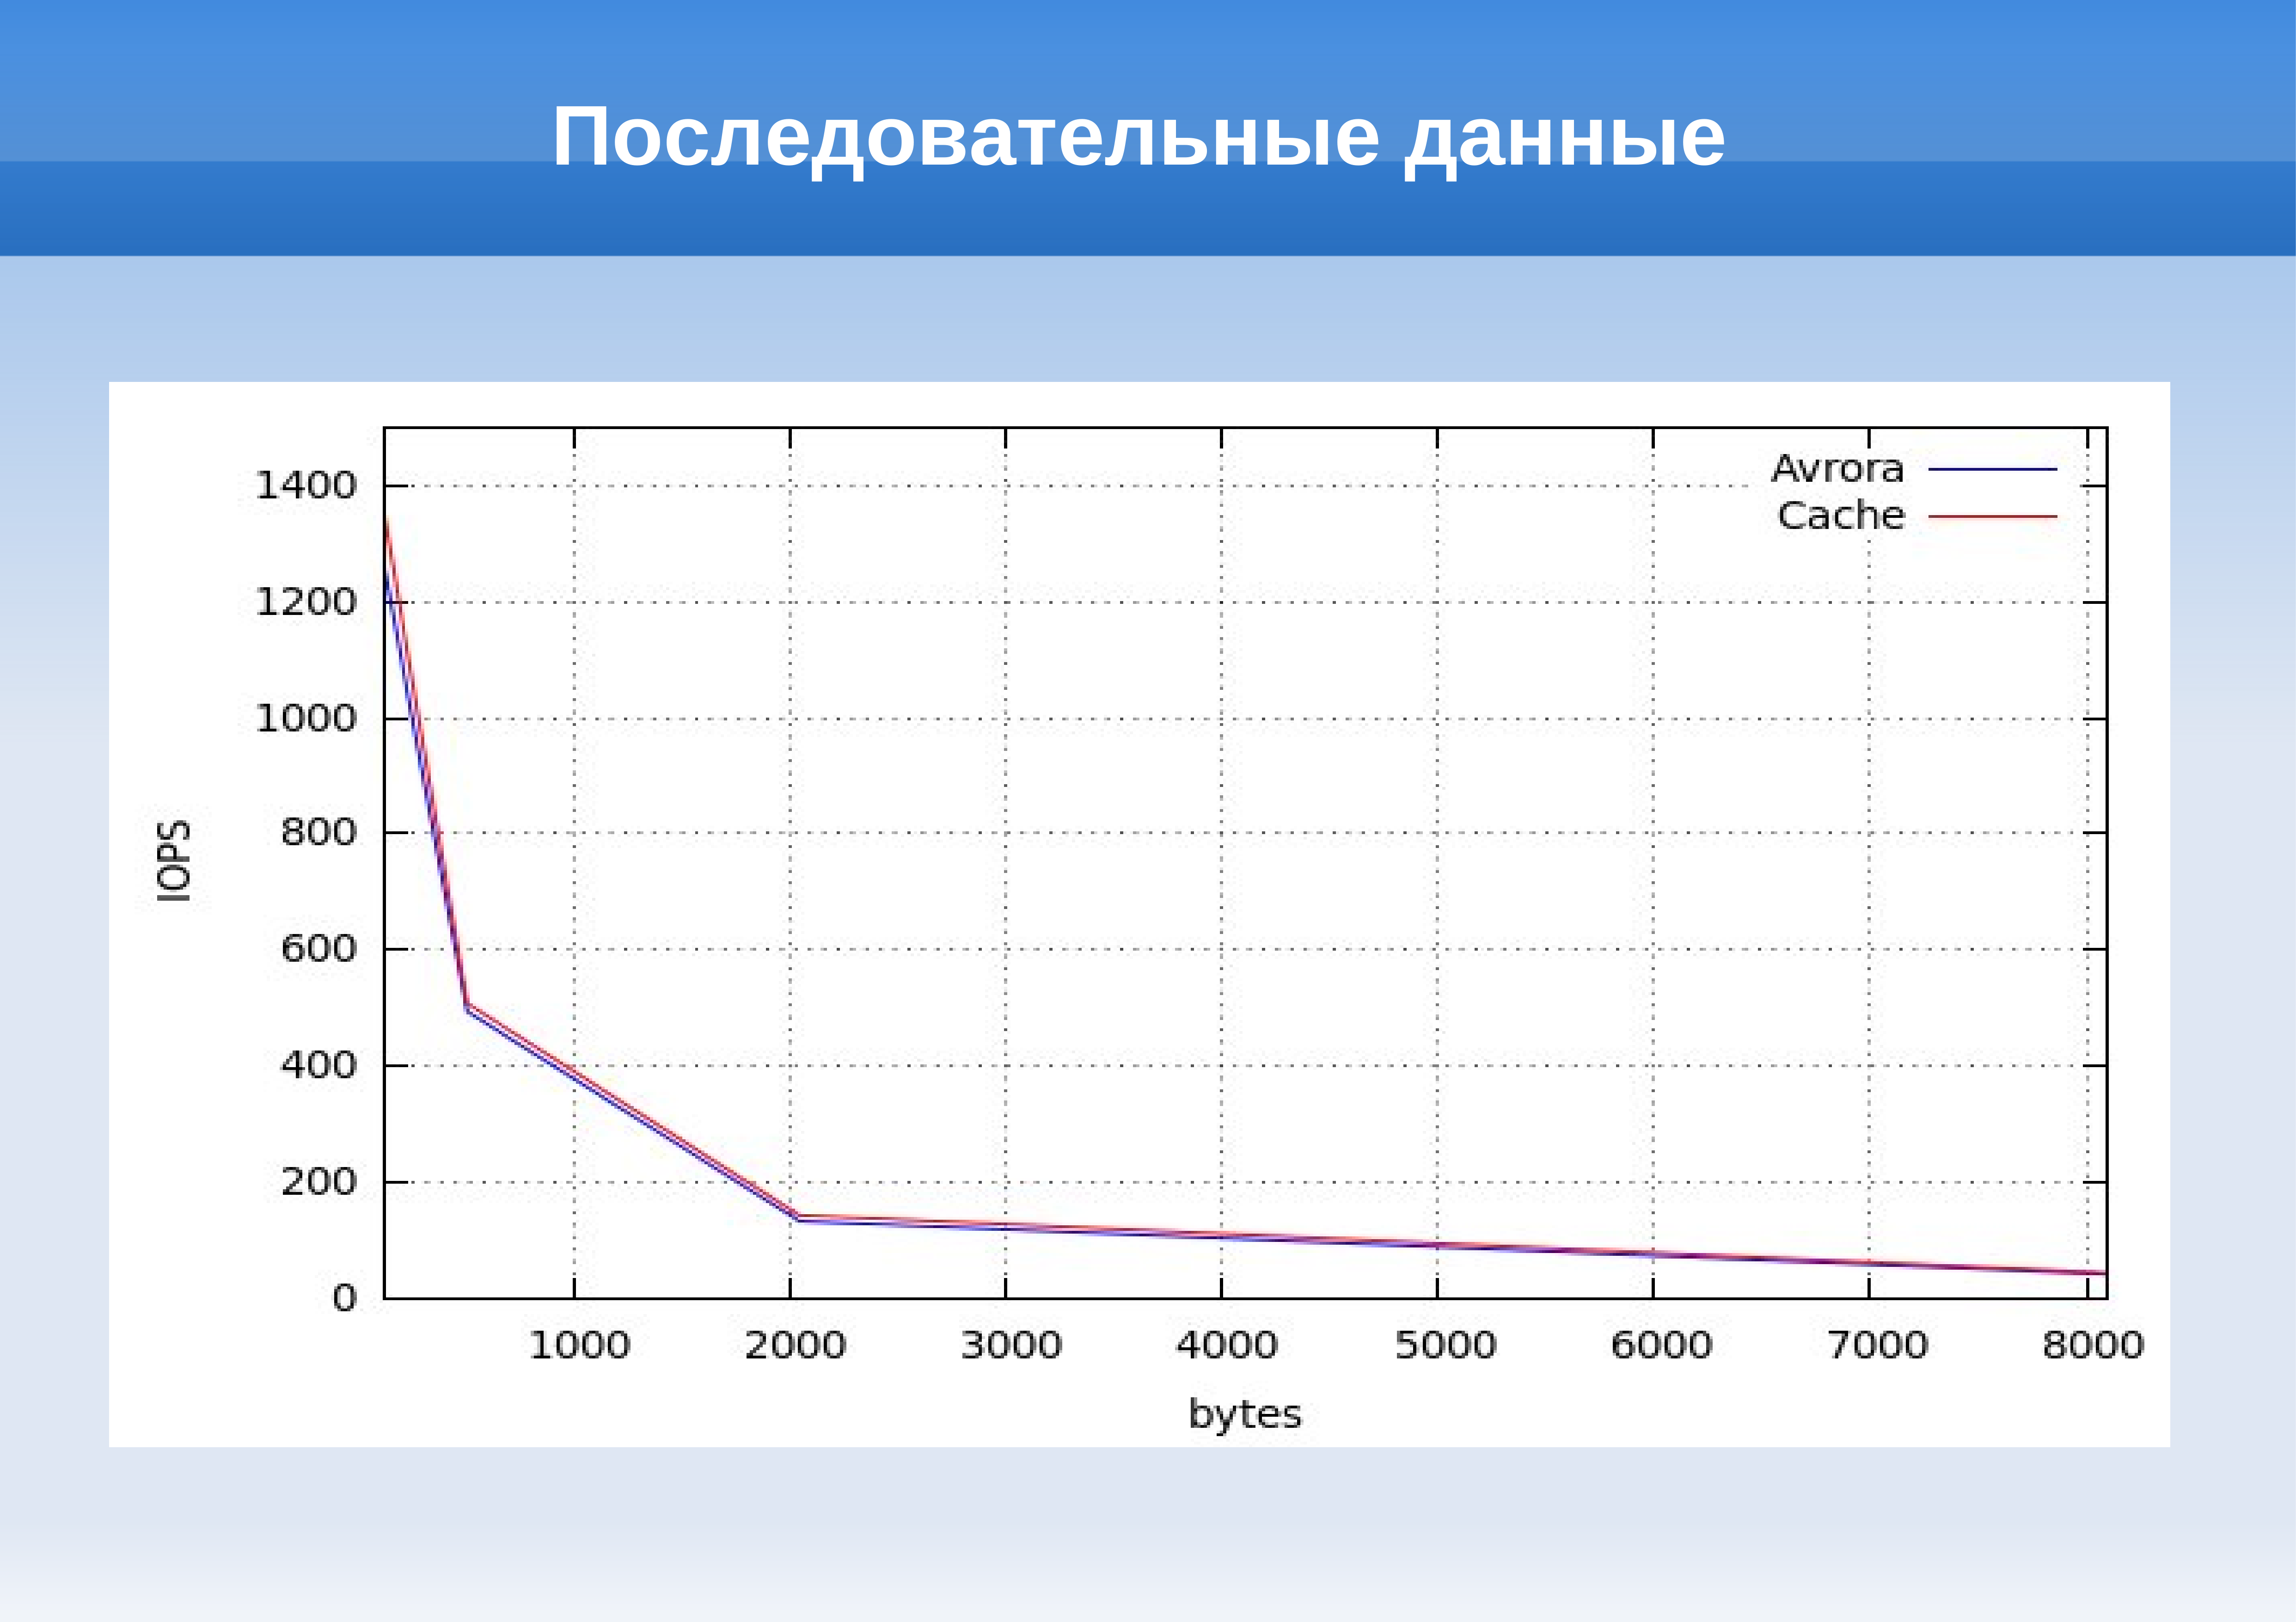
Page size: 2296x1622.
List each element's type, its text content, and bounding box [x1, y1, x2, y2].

picture [0, 0, 2296, 1622]
chart [115, 379, 2181, 1450]
title Последовательные данные [106, 0, 2173, 271]
